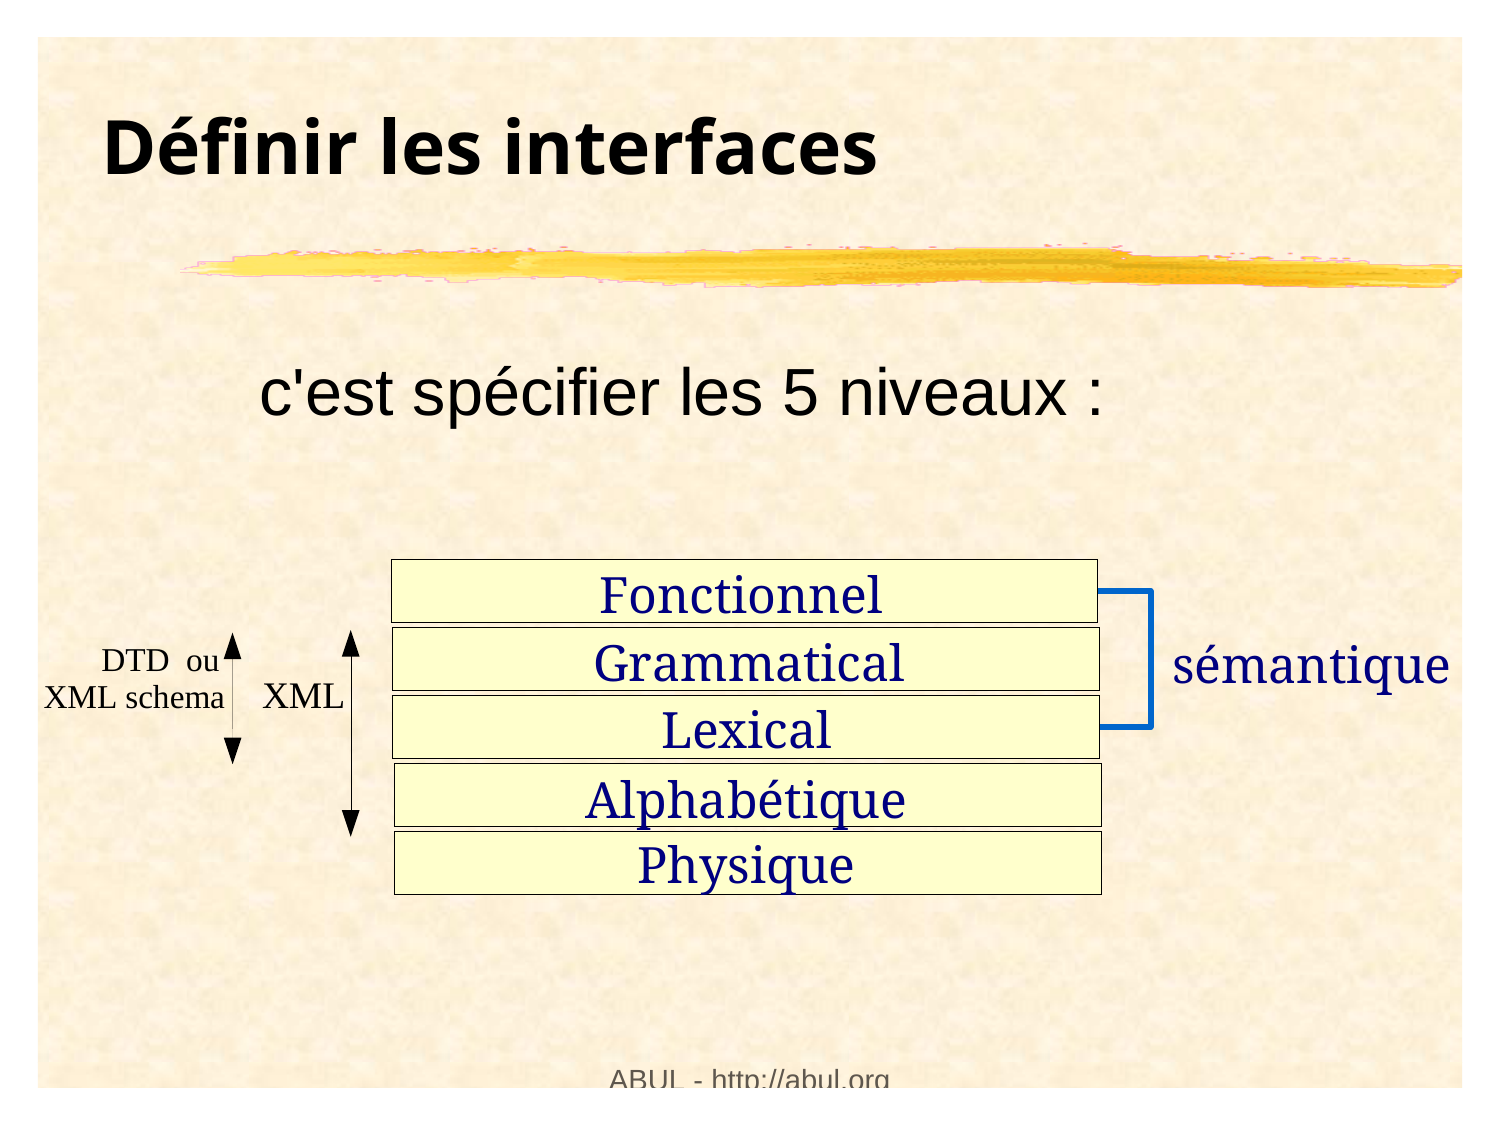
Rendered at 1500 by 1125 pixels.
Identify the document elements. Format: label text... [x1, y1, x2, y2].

text_box [392, 695, 1100, 759]
text_box DTD ou XML schema [43, 642, 259, 735]
text_box [392, 627, 1100, 691]
text_box [394, 763, 1102, 827]
picture [732, 1076, 737, 1088]
title Définir les interfaces [101, 39, 1416, 253]
picture [633, 1081, 643, 1088]
text_box [707, 889, 787, 895]
picture [633, 1072, 642, 1078]
picture [852, 1076, 860, 1088]
text_box Alphabétique [410, 765, 1084, 824]
text_box [391, 559, 1098, 623]
picture [716, 1076, 723, 1088]
text_box Fonctionnel [401, 559, 1081, 619]
text_box Physique [410, 830, 1084, 889]
picture [788, 1082, 795, 1088]
text_box [791, 831, 1102, 895]
text_box c'est spécifier les 5 niveaux : [240, 317, 1382, 477]
text_box sémantique [1153, 630, 1475, 689]
text_box Grammatical [400, 627, 1098, 687]
picture [748, 1076, 755, 1088]
picture [612, 1084, 624, 1088]
picture [37, 37, 1463, 1088]
picture [806, 1076, 813, 1088]
picture [614, 1073, 621, 1082]
text_box XML [262, 675, 351, 728]
picture [878, 1076, 886, 1088]
text_box [394, 831, 709, 895]
text_box Lexical [410, 694, 1084, 753]
